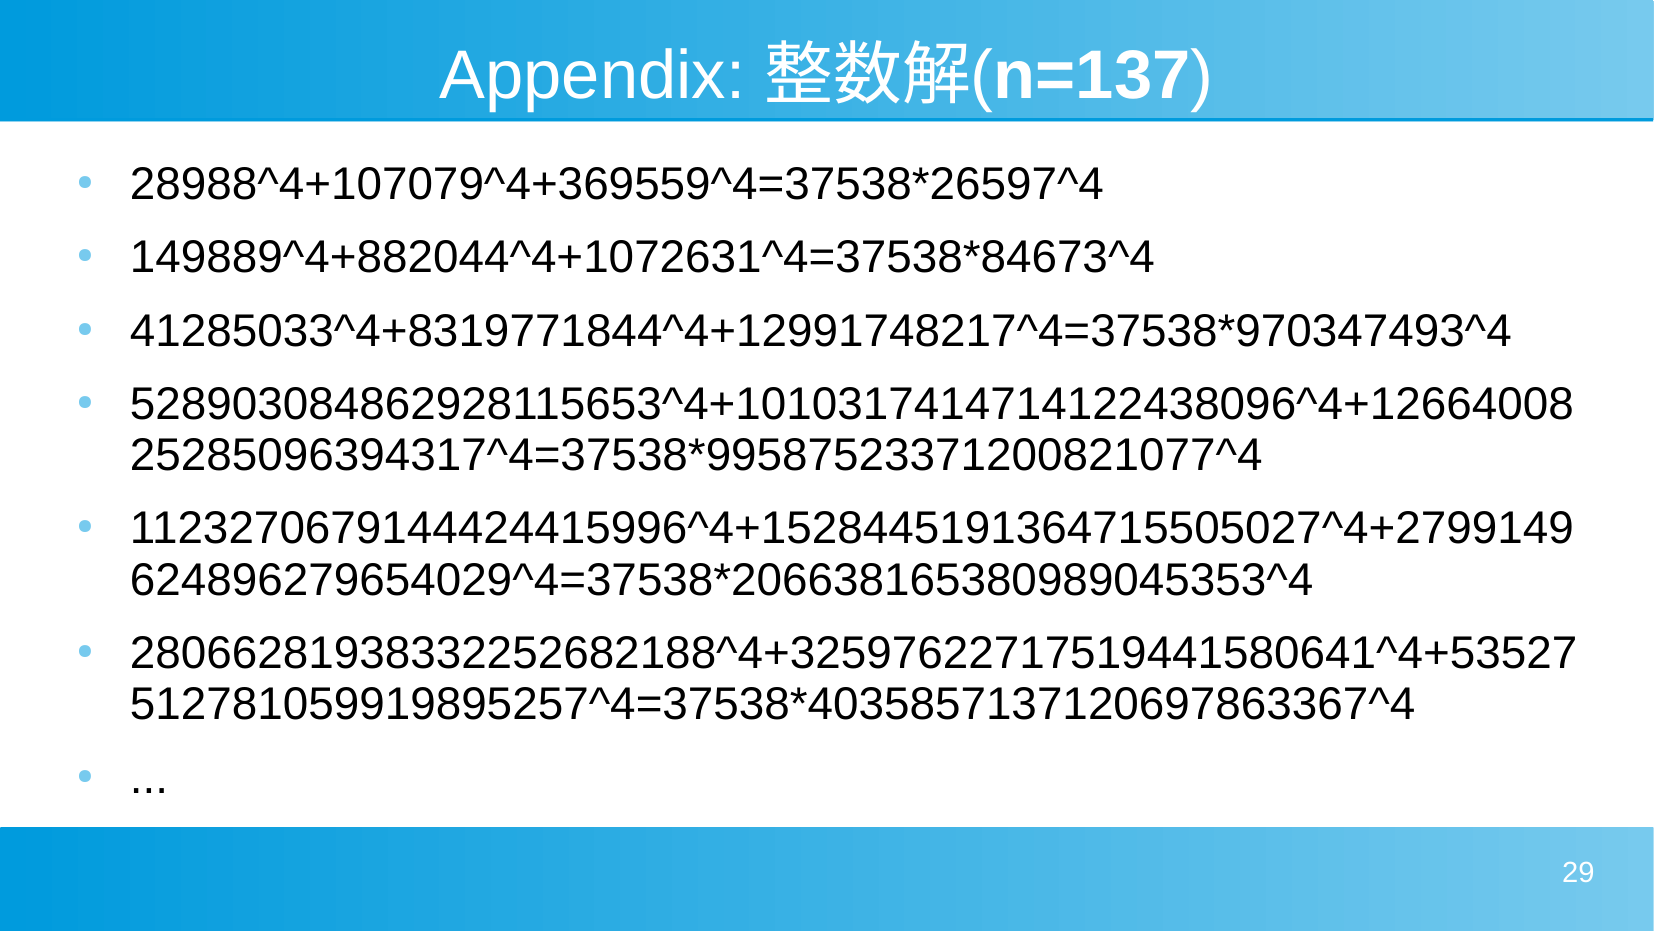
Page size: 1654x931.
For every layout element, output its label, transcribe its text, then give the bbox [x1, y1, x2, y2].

title Appendix: 整数解(n=137) [59, 29, 1595, 108]
list 28988^4+107079^4+369559^4=37538*26597^4 149889^4+882044^4+1072631^4=37538*84673^4 41285033^4+8319771844^4+12991748217^4=37538*970347493^4 528903084862928115653^4+1010317414714122438096^4+1266400825285096394317^4=37538*99587523371200821077^4 1123270679144424415996^4+1528445191364715505027^4+2799149624896279654029^4=37538*206638165380989045353^4 28066281938332252682188^4+32597622717519441580641^4+53527512781059919895257^4=37538*4035857137120697863367^4 ... [59, 121, 1595, 857]
